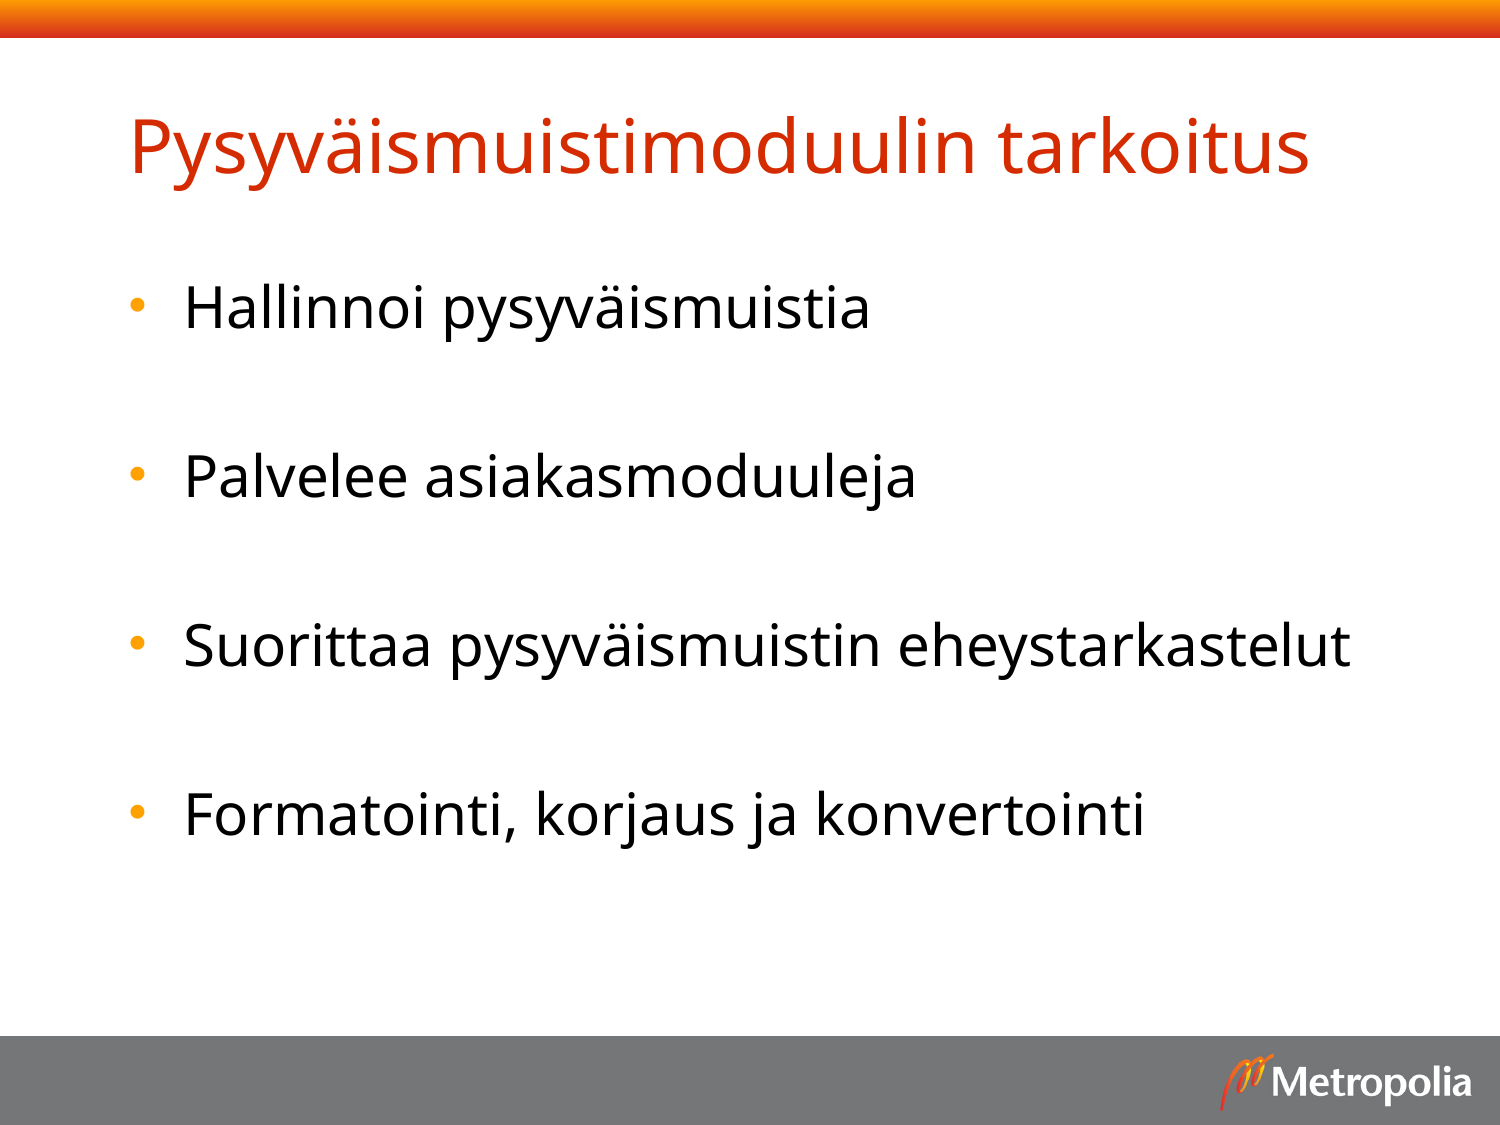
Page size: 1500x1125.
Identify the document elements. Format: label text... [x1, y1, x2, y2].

list Hallinnoi pysyväismuistia Palvelee asiakasmoduuleja Suorittaa pysyväismuistin eheystarkastelut Formatointi, korjaus ja konvertointi [112, 262, 1388, 1001]
title Pysyväismuistimoduulin tarkoitus [113, 49, 1447, 238]
picture [0, 1036, 1500, 1125]
